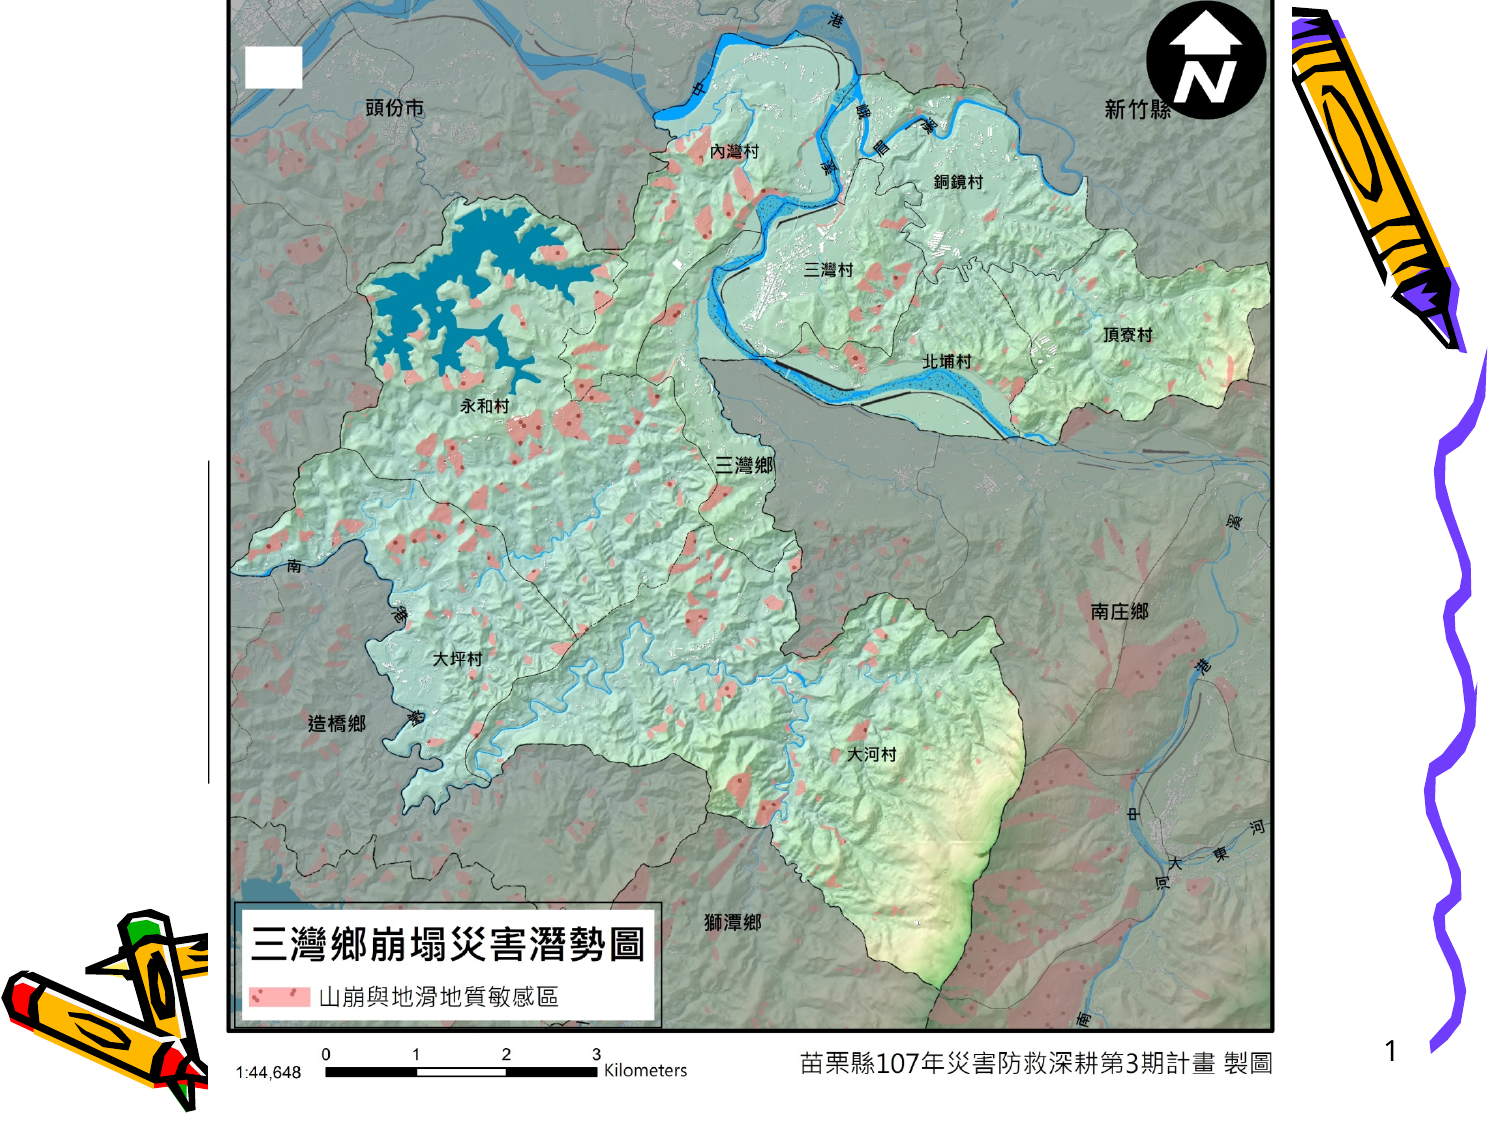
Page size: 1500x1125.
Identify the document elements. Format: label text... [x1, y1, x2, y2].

picture [208, 0, 1292, 1097]
text_box <編號> [1102, 1025, 1415, 1101]
